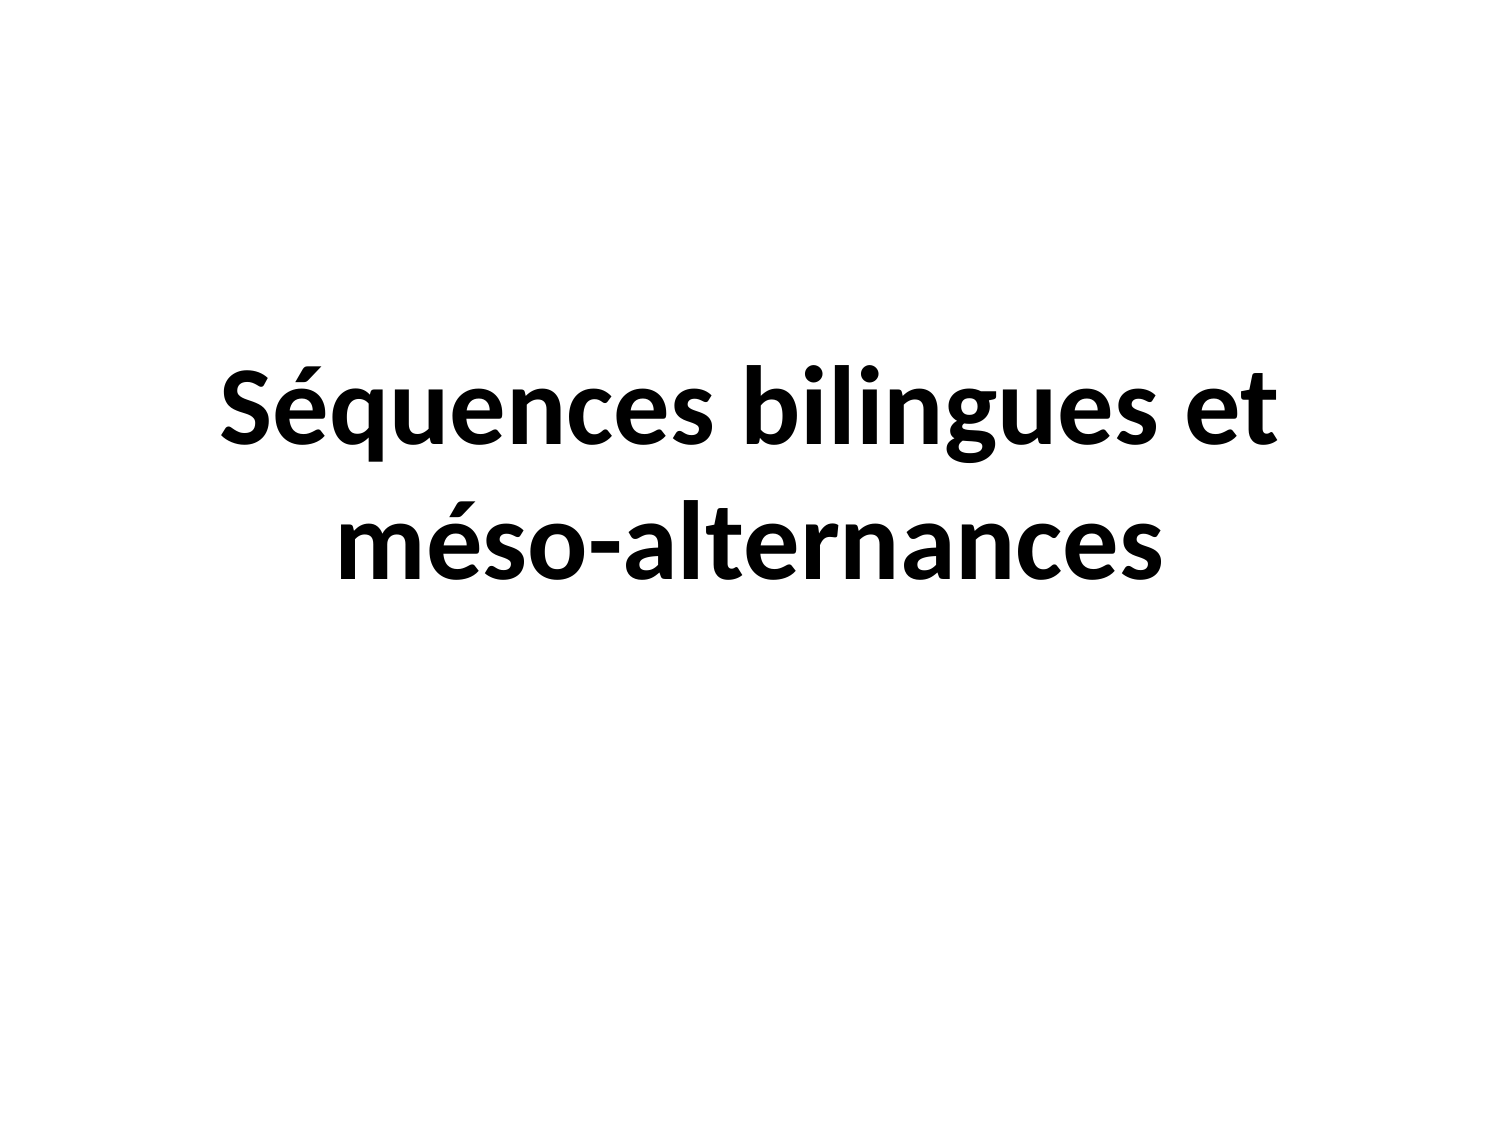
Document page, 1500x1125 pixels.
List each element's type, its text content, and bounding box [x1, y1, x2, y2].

title Séquences bilingues et méso-alternances [75, 373, 1425, 562]
